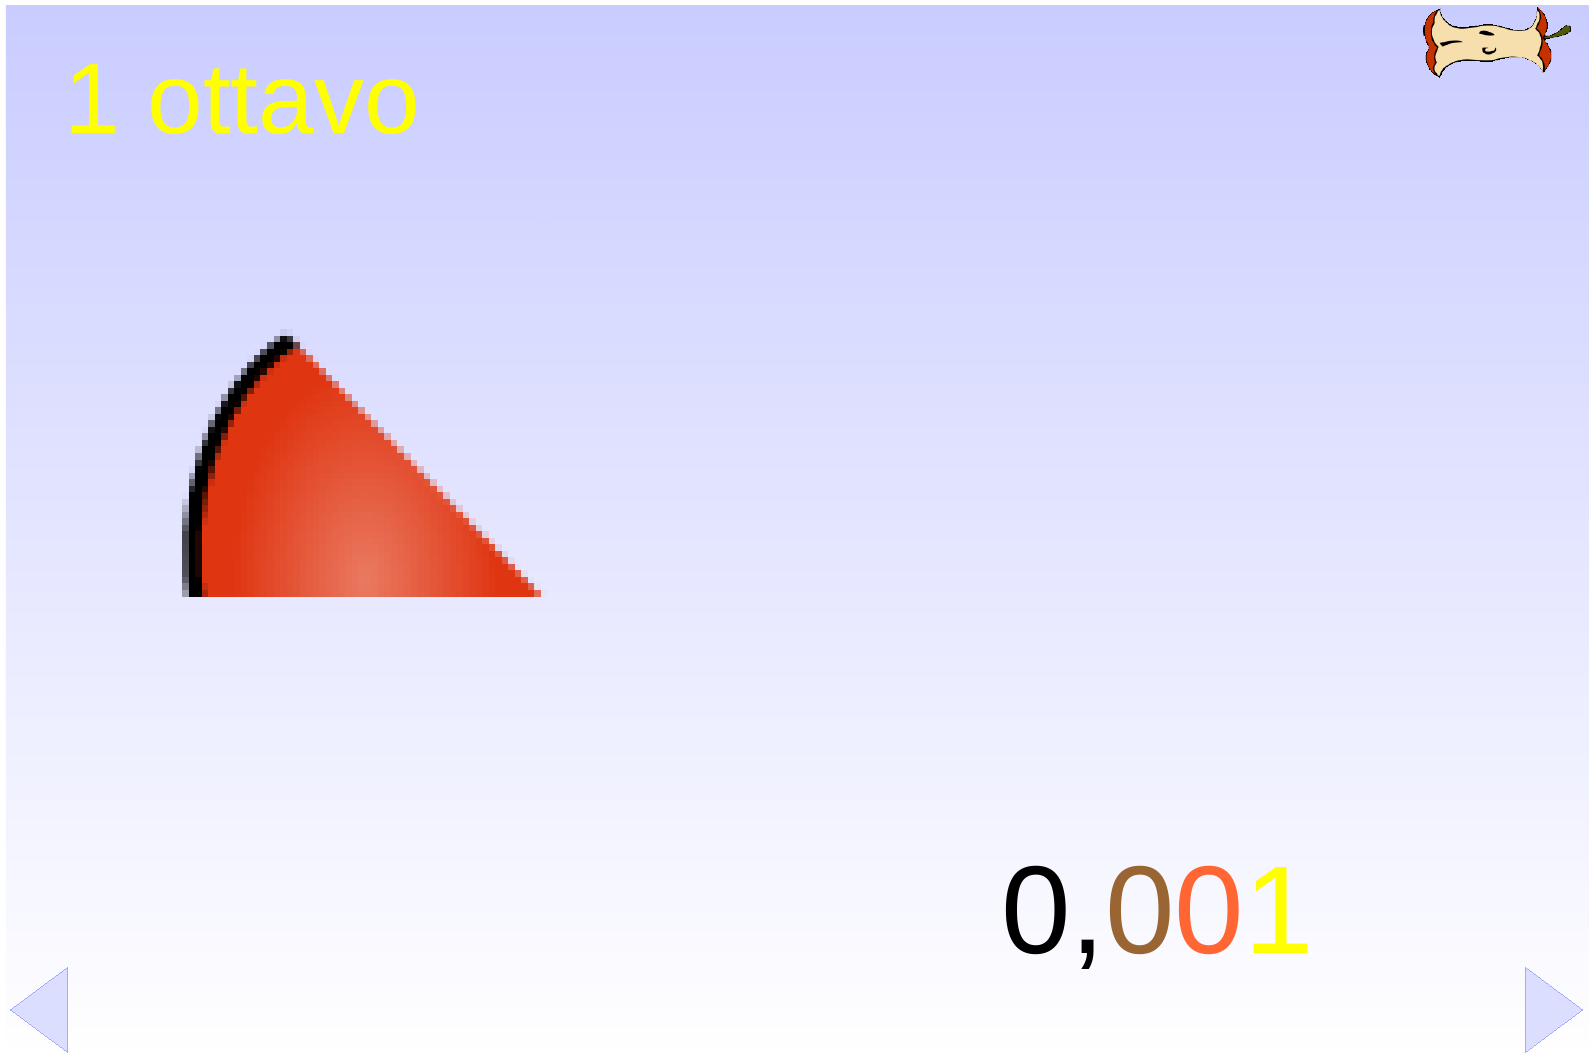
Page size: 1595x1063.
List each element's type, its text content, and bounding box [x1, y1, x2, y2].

text_box [1525, 967, 1583, 1053]
picture [1423, 5, 1571, 78]
text_box 1 ottavo [35, 35, 449, 162]
text_box [10, 967, 68, 1053]
picture [124, 160, 548, 597]
text_box 0,001 [950, 832, 1365, 988]
